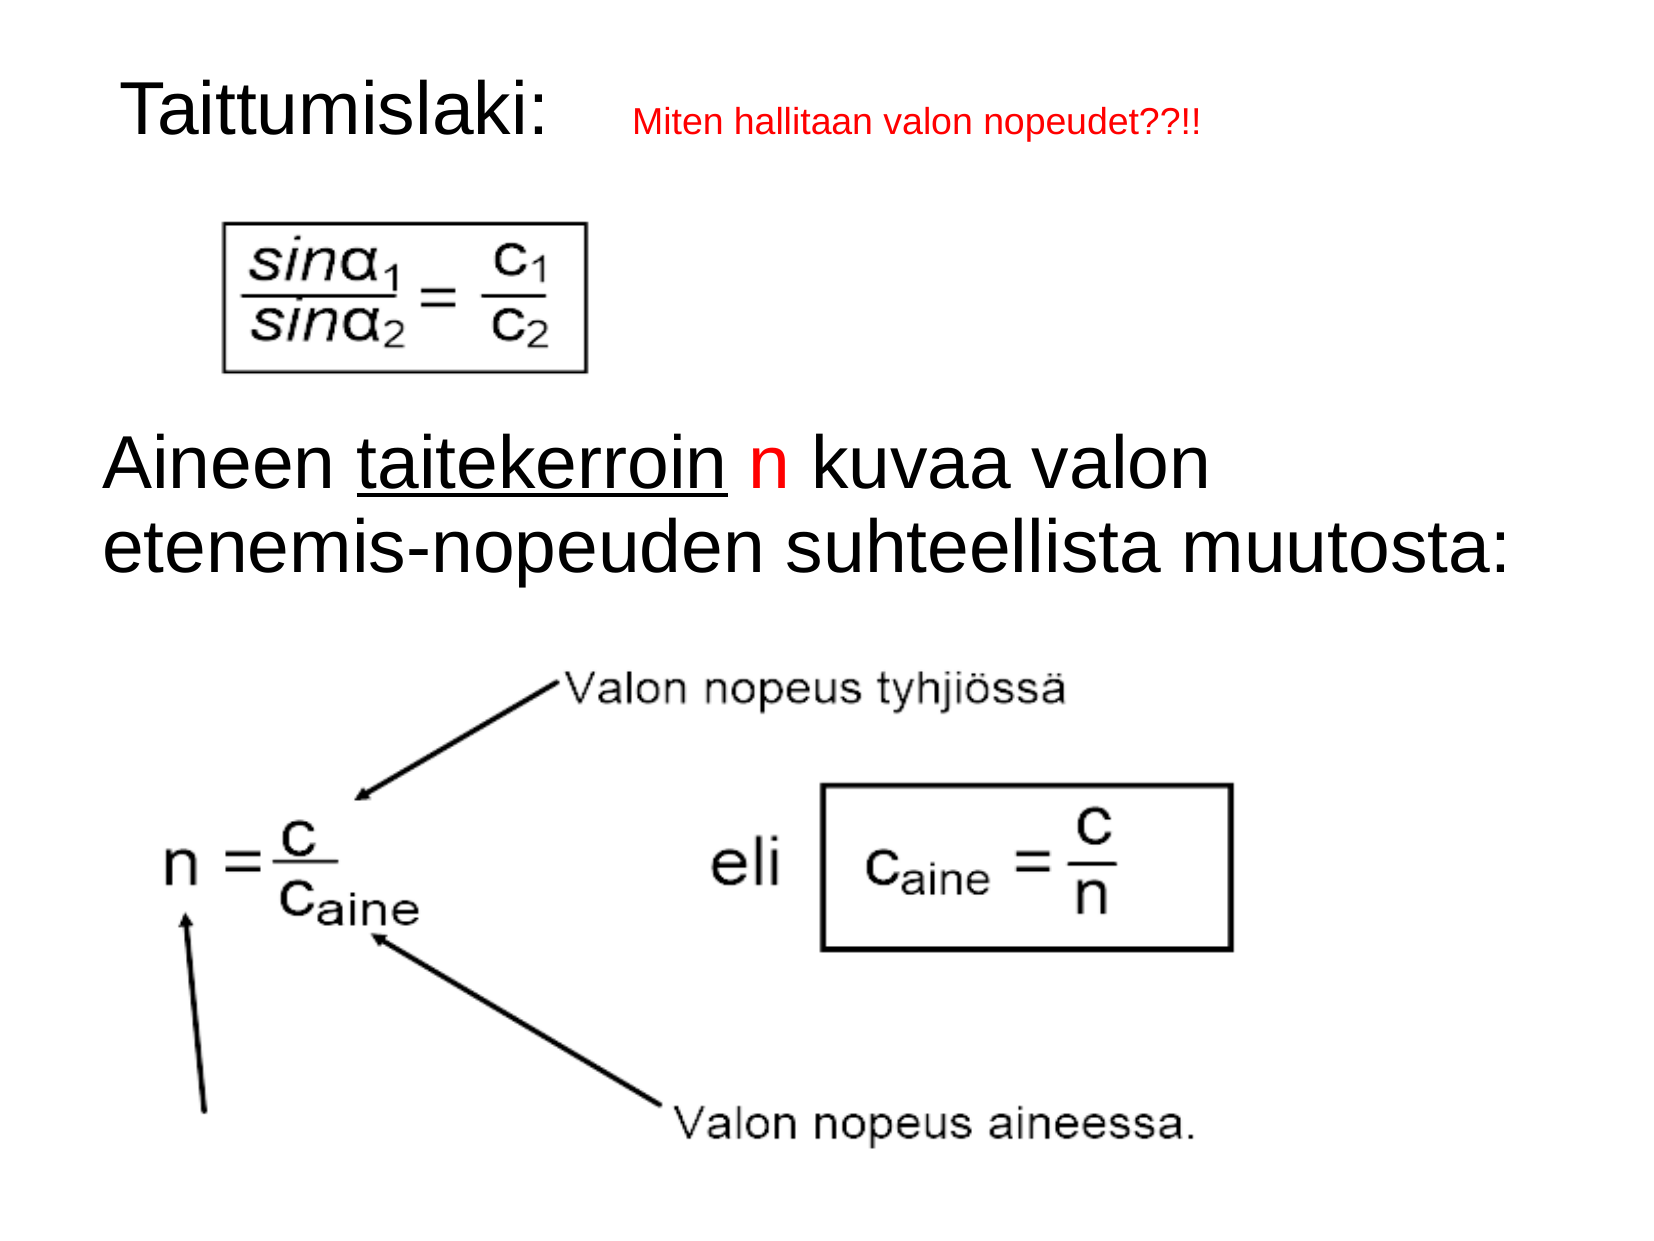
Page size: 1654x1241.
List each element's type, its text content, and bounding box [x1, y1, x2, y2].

picture [200, 182, 615, 390]
text_box Aineen taitekerroin n kuvaa valon etenemis-nopeuden suhteellista muutosta: [87, 413, 1571, 644]
picture [97, 615, 1265, 1174]
text_box Taittumislaki: Miten hallitaan valon nopeudet??!! [104, 59, 1217, 158]
